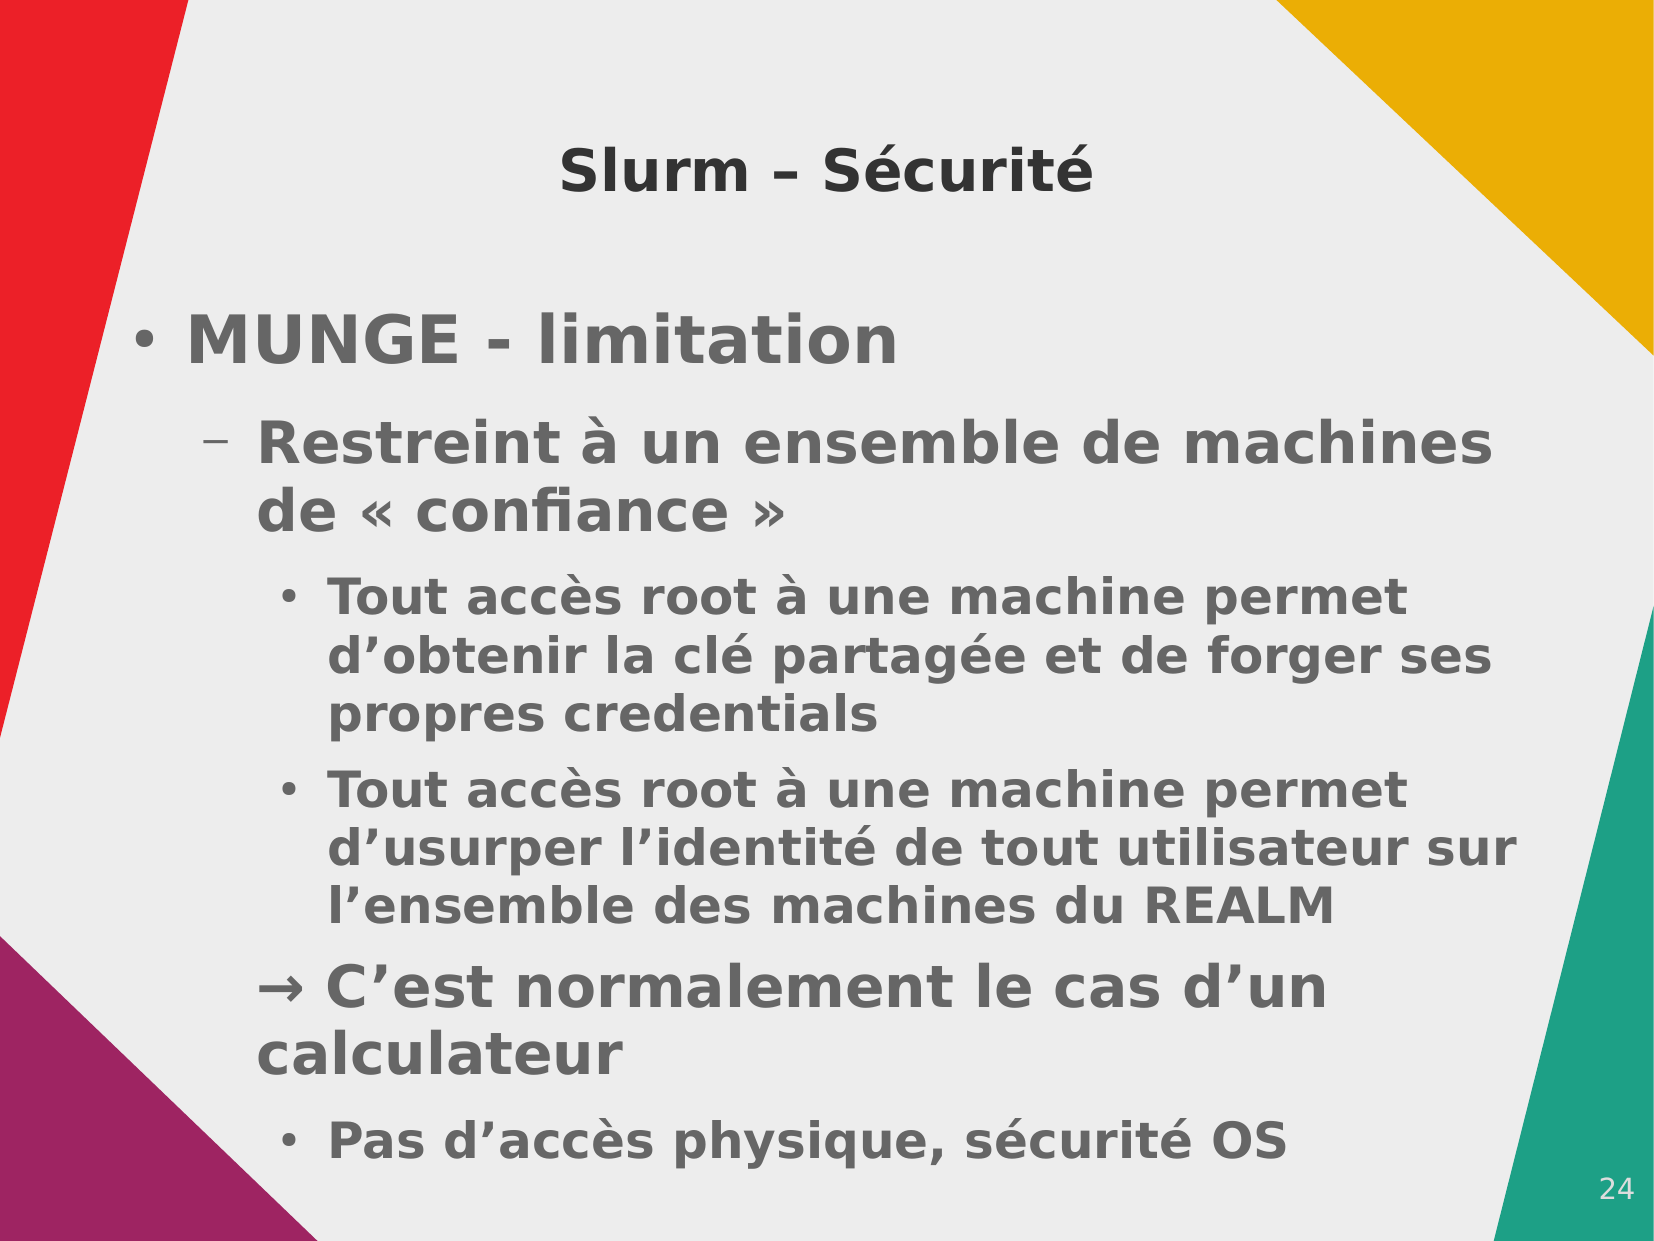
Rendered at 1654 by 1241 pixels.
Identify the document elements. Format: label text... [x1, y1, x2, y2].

title Slurm – Sécurité [114, 73, 1539, 271]
list MUNGE - limitation Restreint à un ensemble de machines de « confiance » Tout accès root à une machine permet d’obtenir la clé partagée et de forger ses propres credentials Tout accès root à une machine permet d’usurper l’identité de tout utilisateur sur l’ensemble des machines du REALM → C’est normalement le cas d’un calculateur Pas d’accès physique, sécurité OS [114, 302, 1539, 1217]
